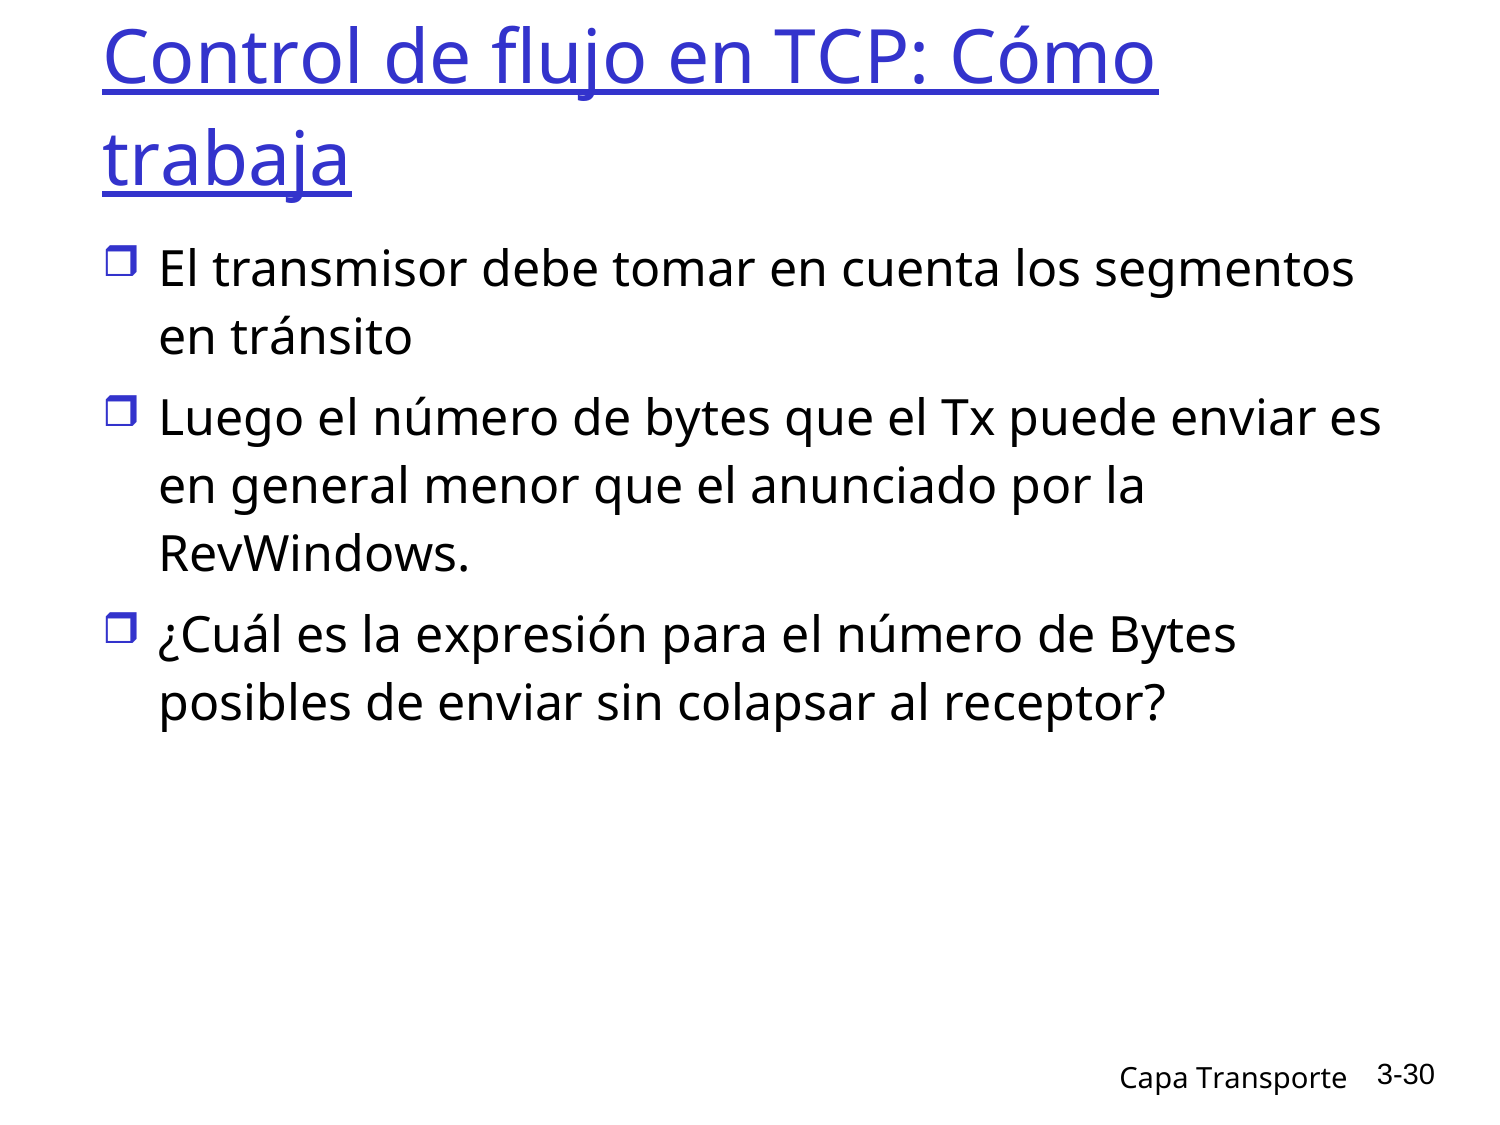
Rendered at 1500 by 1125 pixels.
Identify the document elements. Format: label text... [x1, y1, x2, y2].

title Control de flujo en TCP: Cómo trabaja [87, 10, 1426, 201]
list El transmisor debe tomar en cuenta los segmentos en tránsito Luego el número de bytes que el Tx puede enviar es en general menor que el anunciado por la RevWindows. ¿Cuál es la expresión para el número de Bytes posibles de enviar sin colapsar al receptor? [87, 224, 1426, 983]
